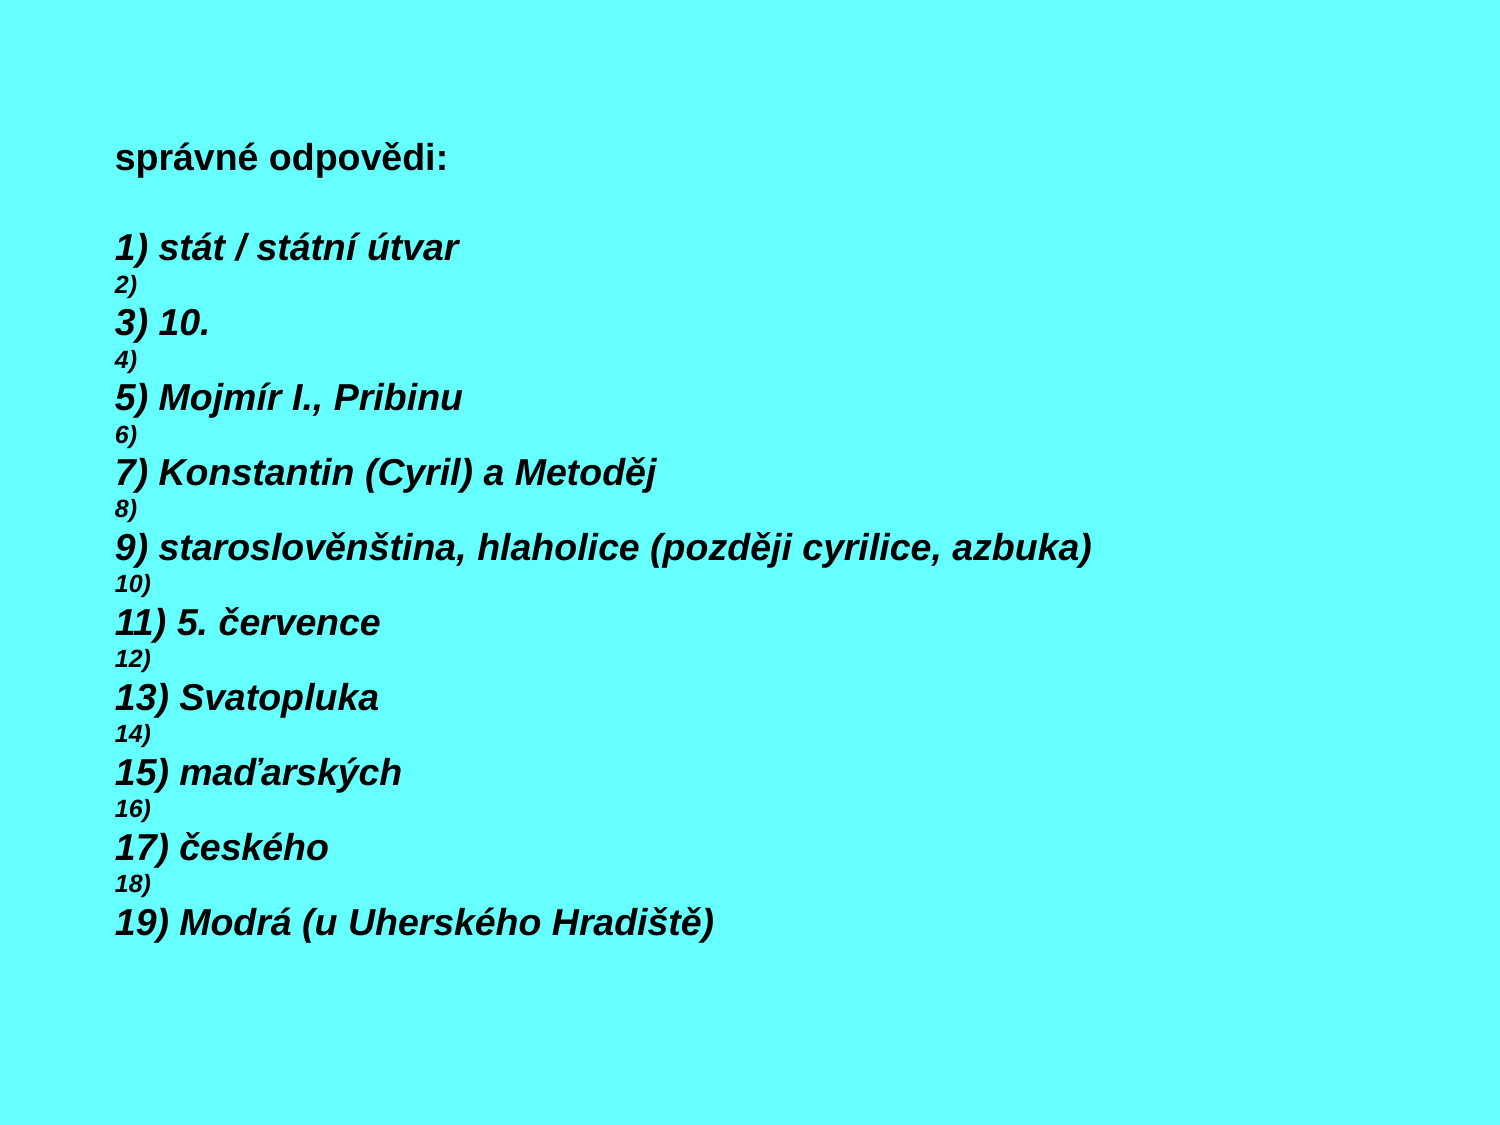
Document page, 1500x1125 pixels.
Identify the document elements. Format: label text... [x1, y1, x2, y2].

text_box správné odpovědi: stát / státní útvar 10. Mojmír I., Pribinu Konstantin (Cyril) a Metoděj staroslověnština, hlaholice (později cyrilice, azbuka) 5. července Svatopluka maďarských českého Modrá (u Uherského Hradiště) [100, 125, 1447, 951]
